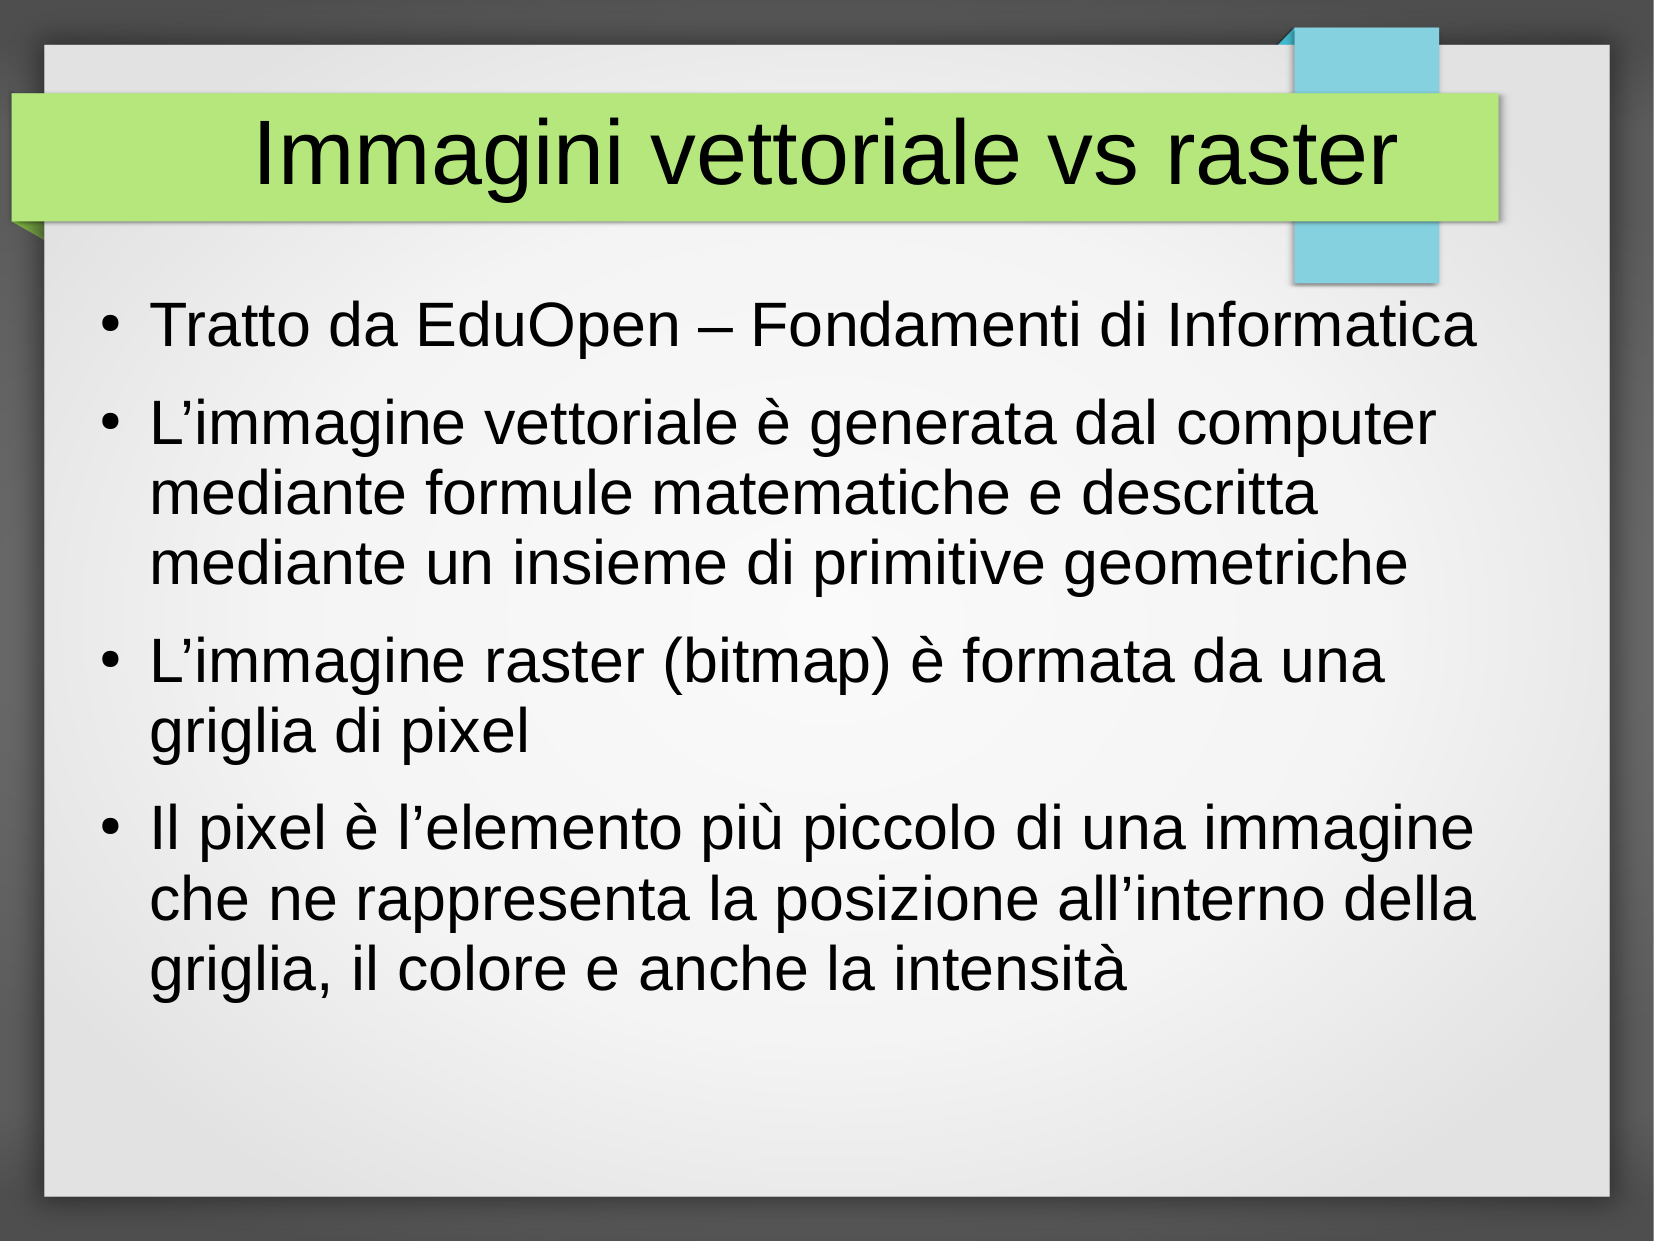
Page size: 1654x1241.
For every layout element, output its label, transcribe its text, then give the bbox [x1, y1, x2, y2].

title Immagini vettoriale vs raster [82, 49, 1571, 257]
list Tratto da EduOpen – Fondamenti di Informatica L’immagine vettoriale è generata dal computer mediante formule matematiche e descritta mediante un insieme di primitive geometriche L’immagine raster (bitmap) è formata da una griglia di pixel Il pixel è l’elemento più piccolo di una immagine che ne rappresenta la posizione all’interno della griglia, il colore e anche la intensità [82, 290, 1571, 1010]
picture [0, 0, 1654, 1241]
